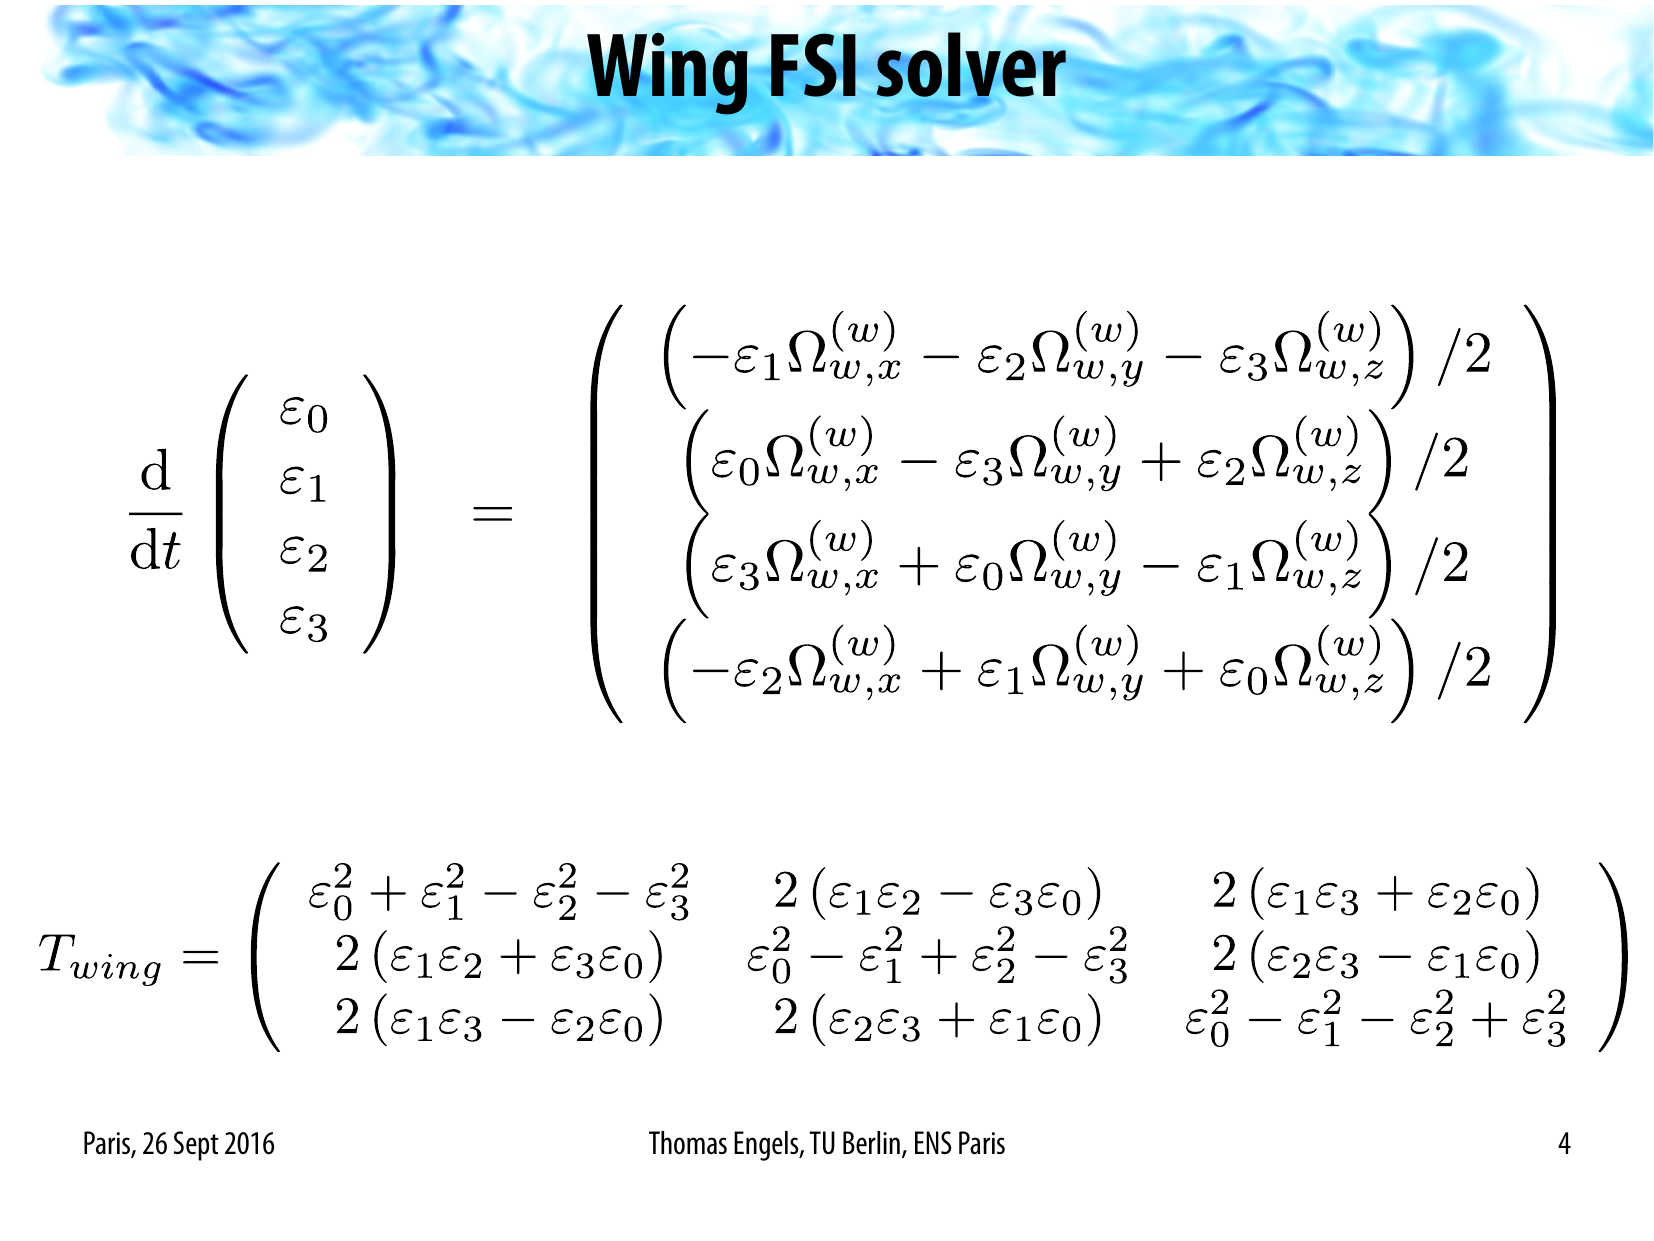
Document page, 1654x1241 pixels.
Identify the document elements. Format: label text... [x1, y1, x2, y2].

text_box [129, 304, 1573, 724]
title Wing FSI solver [82, 0, 1571, 151]
picture [15, 5, 1654, 156]
text_box [37, 862, 1643, 1053]
